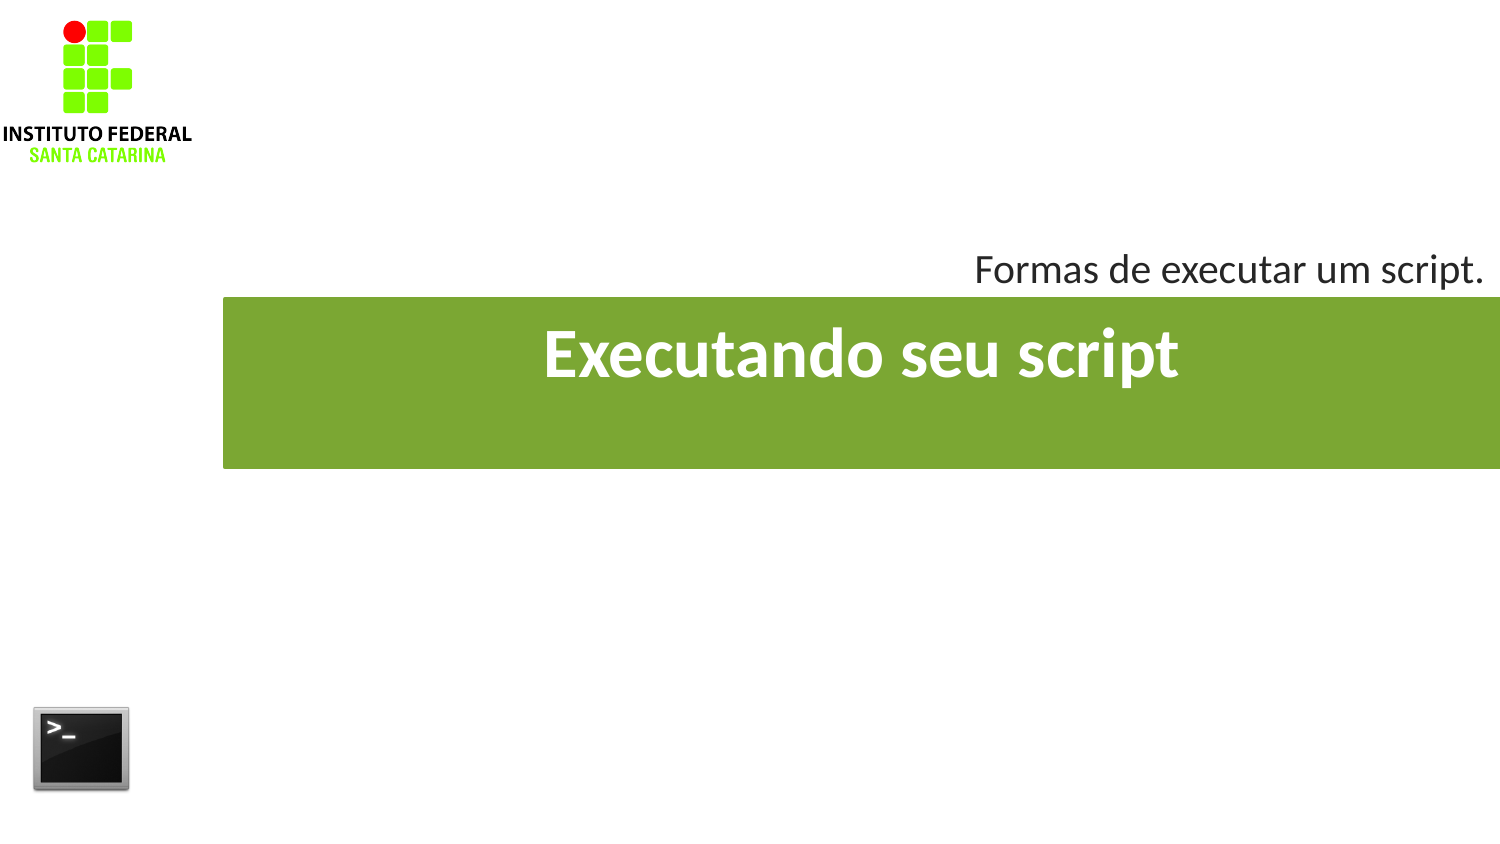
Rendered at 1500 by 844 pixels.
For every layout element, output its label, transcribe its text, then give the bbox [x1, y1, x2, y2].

list Formas de executar um script. [225, 221, 1500, 300]
title Executando seu script [224, 299, 1500, 467]
picture [0, 0, 213, 184]
picture [29, 696, 133, 800]
